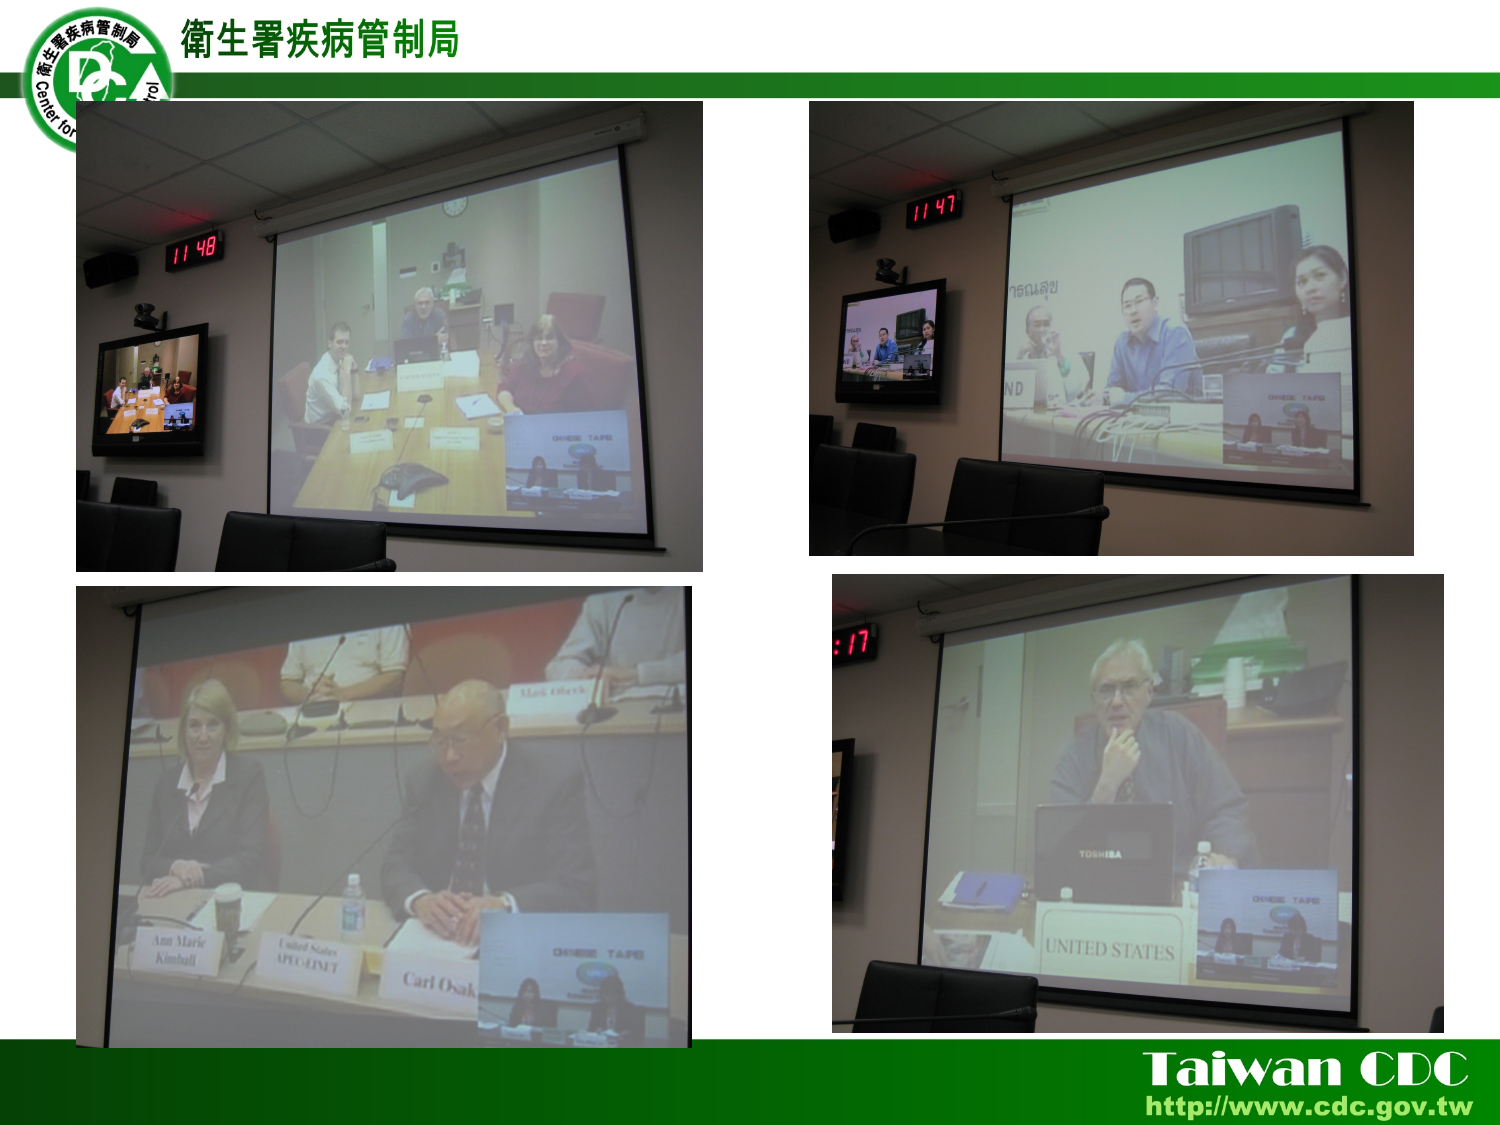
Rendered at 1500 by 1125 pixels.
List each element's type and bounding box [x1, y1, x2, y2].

picture [809, 101, 1414, 556]
picture [832, 574, 1444, 1033]
picture [76, 586, 692, 1048]
picture [76, 101, 703, 572]
